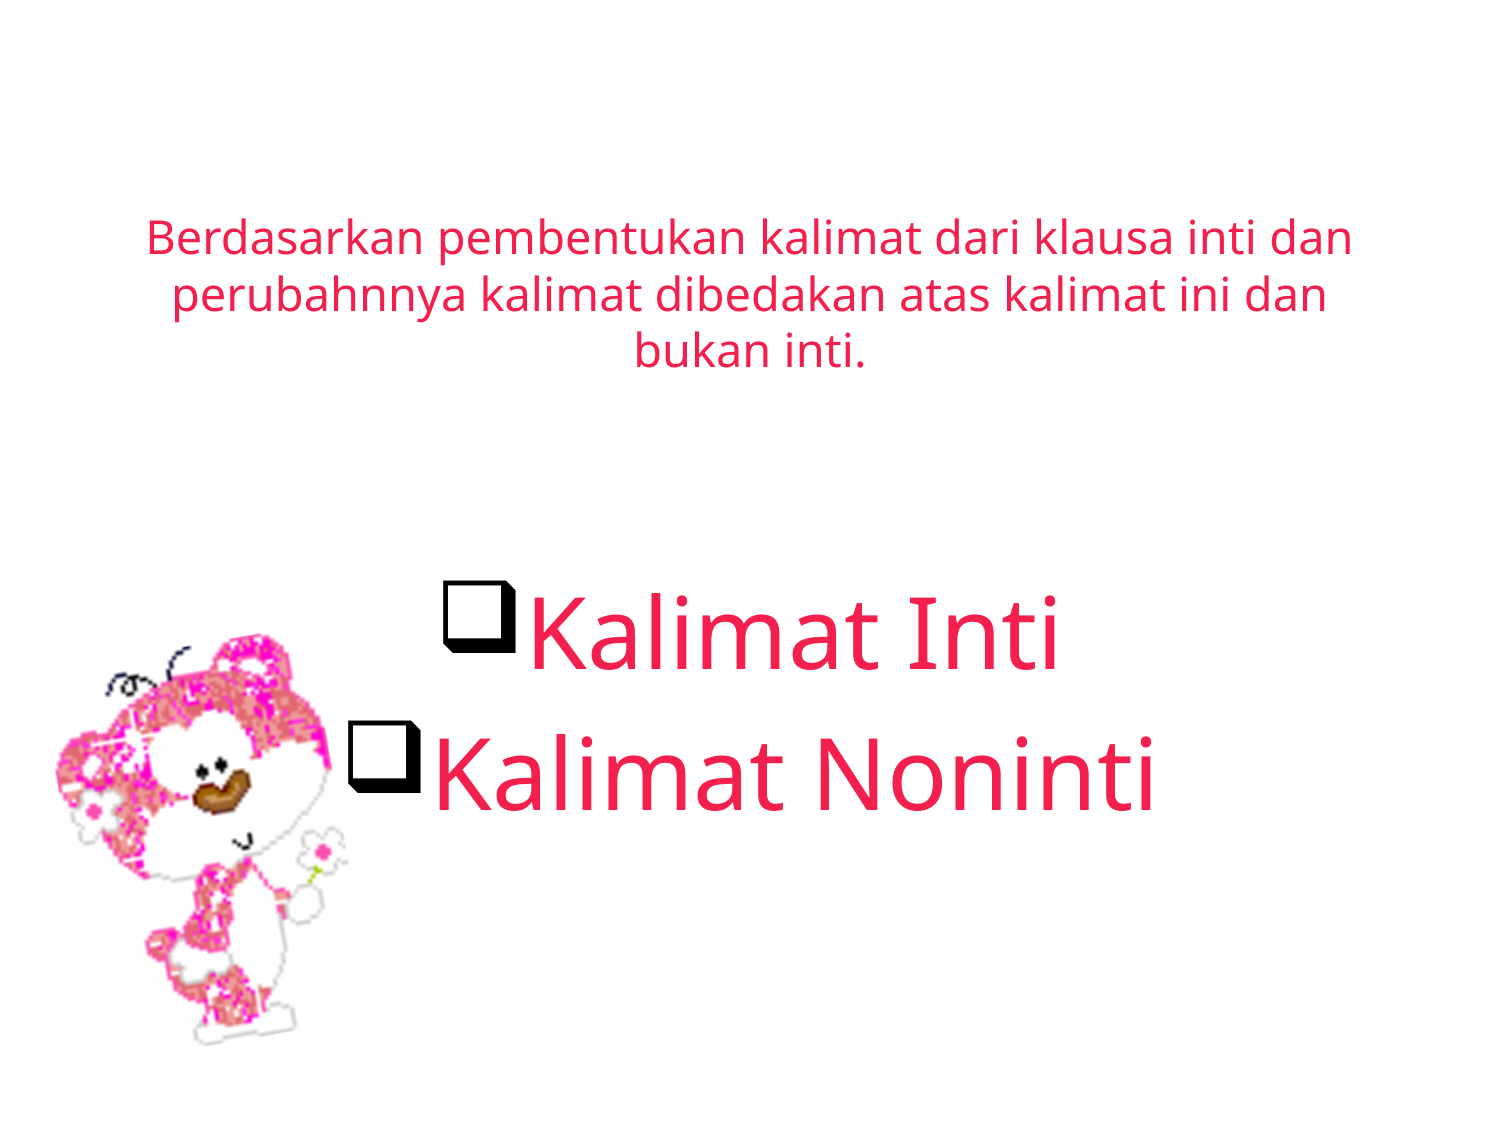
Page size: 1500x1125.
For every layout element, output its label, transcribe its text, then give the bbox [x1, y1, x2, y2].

subtitle Kalimat Inti Kalimat Noninti [225, 562, 1275, 850]
picture [37, 625, 376, 1064]
title Berdasarkan pembentukan kalimat dari klausa inti dan perubahnnya kalimat dibedakan atas kalimat ini dan bukan inti. [112, 200, 1388, 442]
